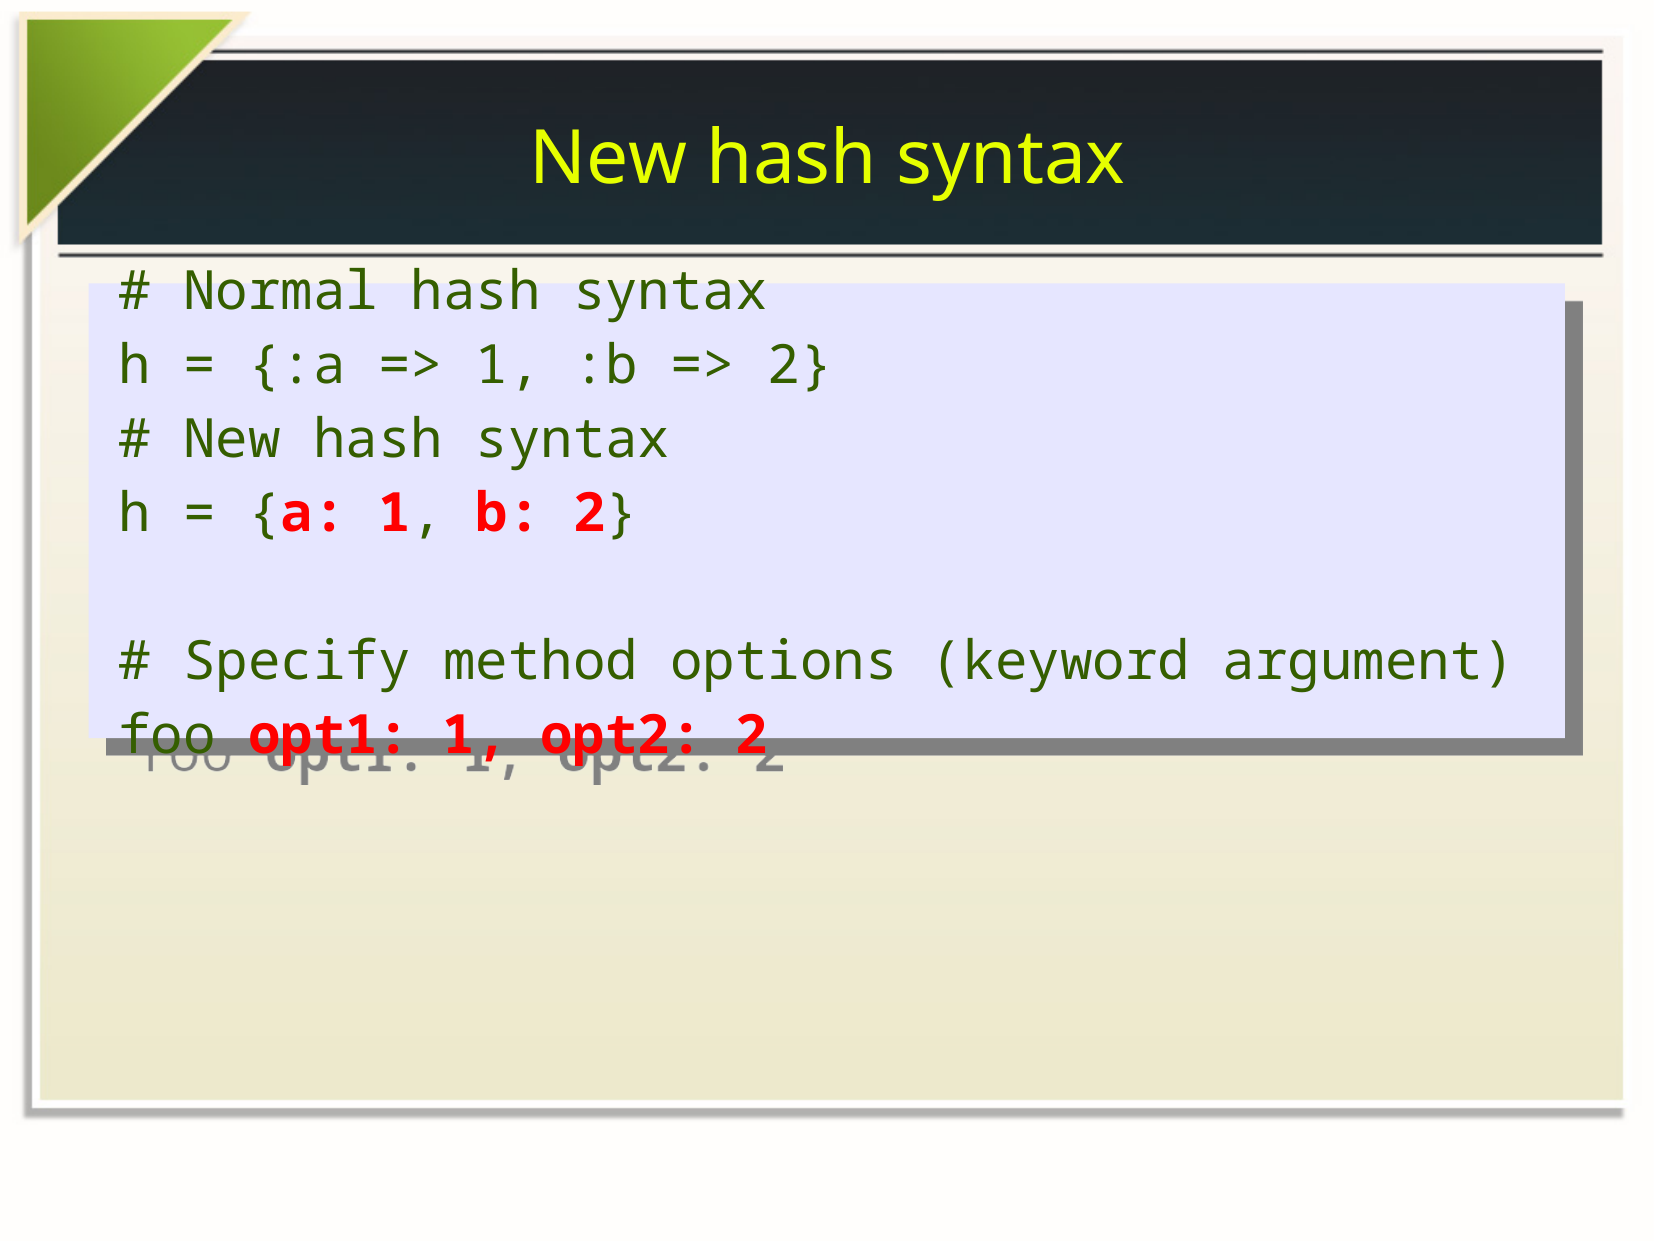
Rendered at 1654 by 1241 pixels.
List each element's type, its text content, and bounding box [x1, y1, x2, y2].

picture [0, 0, 1654, 1241]
title New hash syntax [121, 73, 1534, 237]
text_box # Normal hash syntax h = {:a => 1, :b => 2} # New hash syntax h = {a: 1, b: 2} # Specify method options (keyword argument) foo opt1: 1, opt2: 2 [88, 283, 1565, 739]
